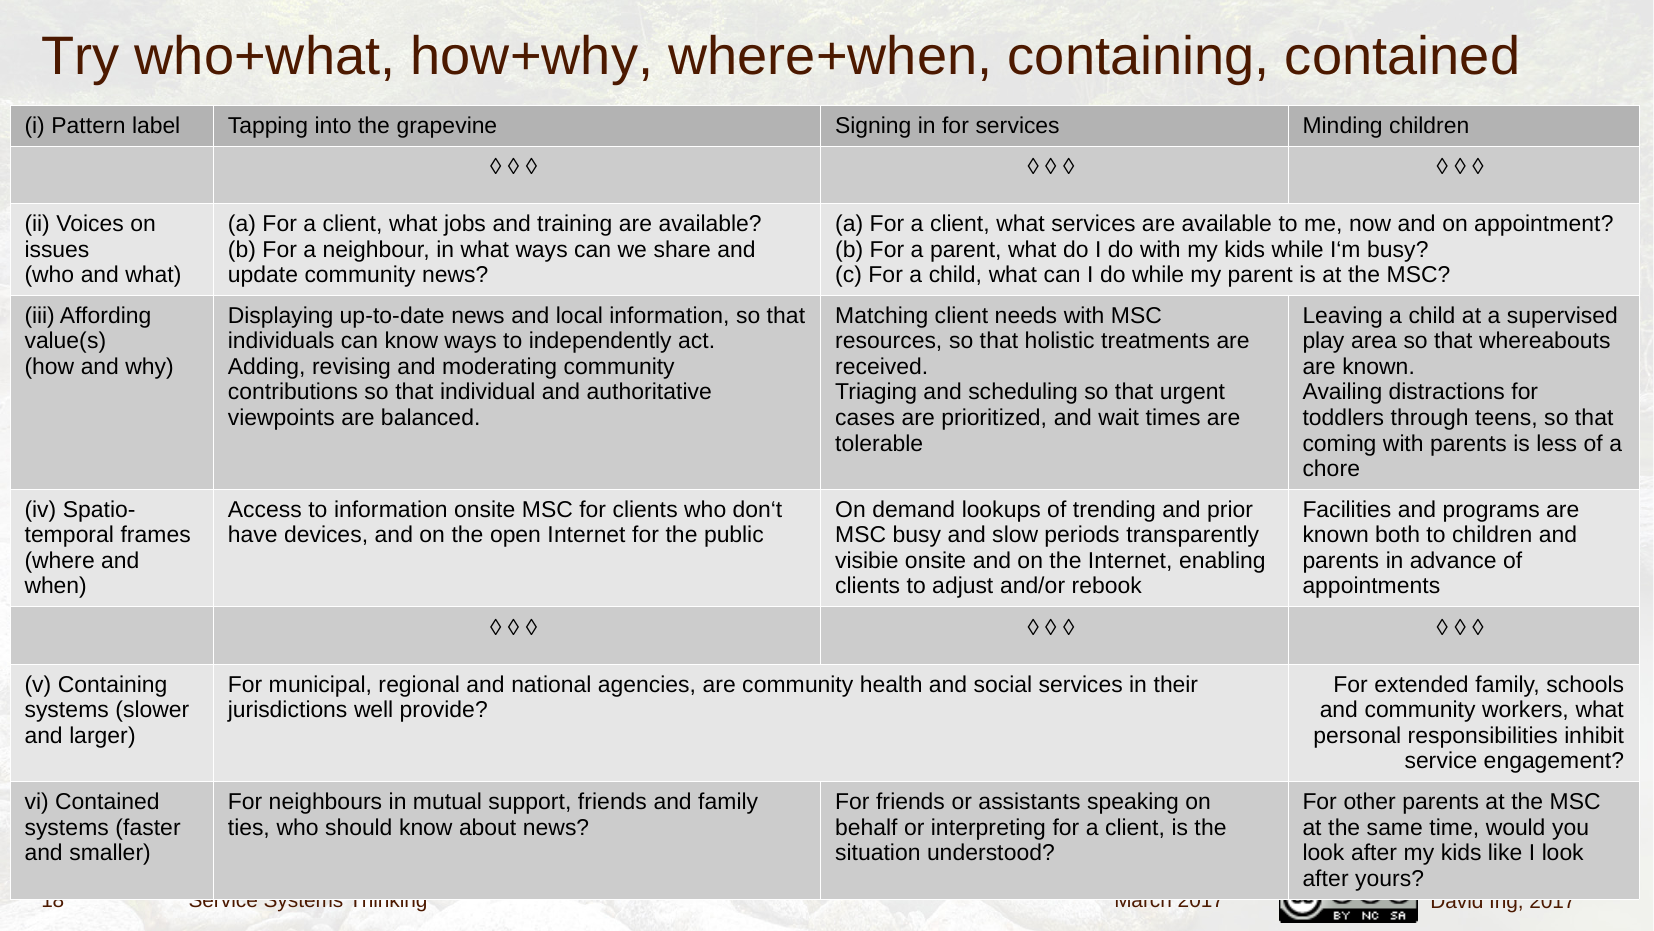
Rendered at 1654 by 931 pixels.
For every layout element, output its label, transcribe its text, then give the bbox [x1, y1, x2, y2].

table_cell On demand lookups of trending and prior MSC busy and slow periods transparently visibie onsite and on the Internet, enabling clients to adjust and/or rebook [821, 490, 1288, 606]
table_cell (iv) Spatio-temporal frames (where and when) [11, 490, 213, 606]
table_header (i) Pattern label [11, 106, 213, 146]
table_cell (ii) Voices on issues (who and what) [11, 204, 213, 295]
picture [0, 0, 1654, 931]
table_cell ◊ ◊ ◊ [214, 147, 820, 203]
table_cell ◊ ◊ ◊ [214, 607, 820, 664]
table_cell Matching client needs with MSC resources, so that holistic treatments are received. Triaging and scheduling so that urgent cases are prioritized, and wait times are tolerable [821, 296, 1288, 489]
table_cell For extended family, schools and community workers, what personal responsibilities inhibit service engagement? [1289, 665, 1639, 781]
table_cell ◊ ◊ ◊ [1289, 607, 1639, 664]
table_cell For other parents at the MSC at the same time, would you look after my kids like I look after yours? [1289, 782, 1639, 899]
table_cell (iii) Affording value(s) (how and why) [11, 296, 213, 489]
table_cell Displaying up-to-date news and local information, so that individuals can know ways to independently act. Adding, revising and moderating community contributions so that individual and authoritative viewpoints are balanced. [214, 296, 820, 489]
table_header Signing in for services [821, 106, 1288, 146]
table_cell For friends or assistants speaking on behalf or interpreting for a client, is the situation understood? [821, 782, 1288, 899]
table_cell vi) Contained systems (faster and smaller) [11, 782, 213, 899]
table_cell Leaving a child at a supervised play area so that whereabouts are known. Availing distractions for toddlers through teens, so that coming with parents is less of a chore [1289, 296, 1639, 489]
table_cell ◊ ◊ ◊ [1289, 147, 1639, 203]
table_header Tapping into the grapevine [214, 106, 820, 146]
title Try who+what, how+why, where+when, containing, contained [41, 30, 1613, 105]
table_header Minding children [1289, 106, 1639, 146]
table_cell For municipal, regional and national agencies, are community health and social services in their jurisdictions well provide? [214, 665, 1288, 781]
table_cell (a) For a client, what jobs and training are available? (b) For a neighbour, in what ways can we share and update community news? [214, 204, 820, 295]
table_cell For neighbours in mutual support, friends and family ties, who should know about news? [214, 782, 820, 899]
table_cell Access to information onsite MSC for clients who don‘t have devices, and on the open Internet for the public [214, 490, 820, 606]
table_cell (v) Containing systems (slower and larger) [11, 665, 213, 781]
table_cell [11, 147, 213, 203]
table_cell [11, 607, 213, 664]
table_cell ◊ ◊ ◊ [821, 147, 1288, 203]
table_cell Facilities and programs are known both to children and parents in advance of appointments [1289, 490, 1639, 606]
table_cell ◊ ◊ ◊ [821, 607, 1288, 664]
table_cell (a) For a client, what services are available to me, now and on appointment? (b) For a parent, what do I do with my kids while I‘m busy? (c) For a child, what can I do while my parent is at the MSC? [821, 204, 1639, 295]
